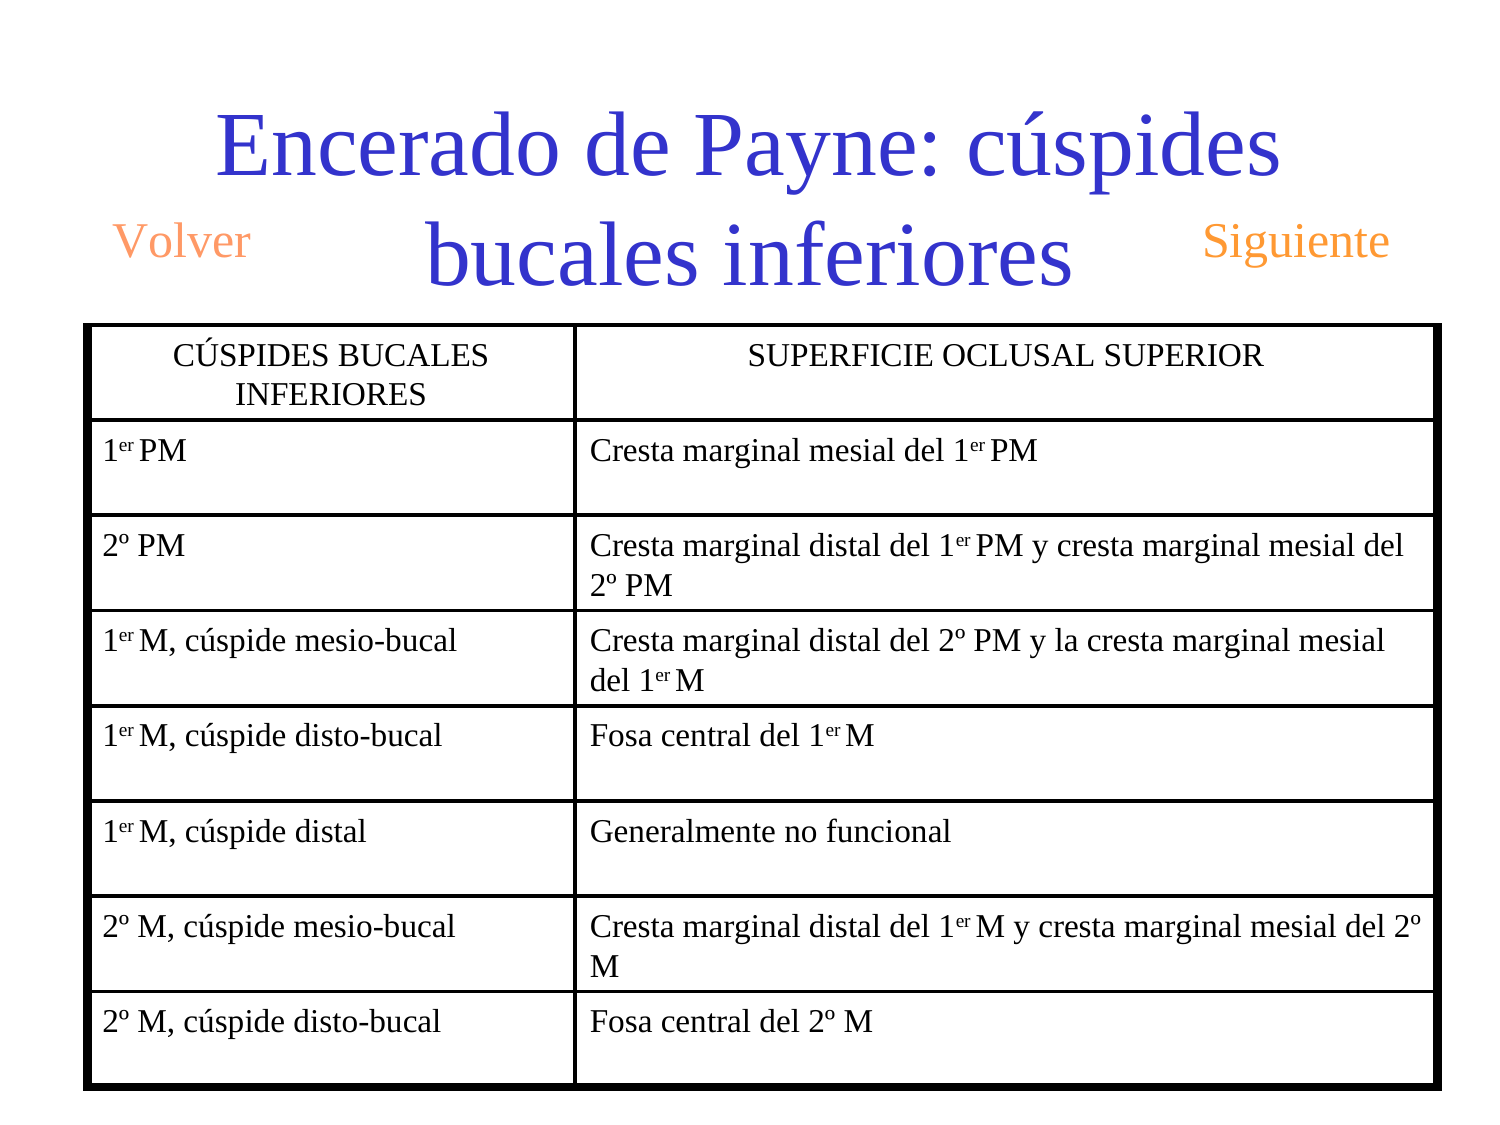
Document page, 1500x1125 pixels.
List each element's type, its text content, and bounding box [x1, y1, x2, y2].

table_cell 2º M, cúspide mesio-bucal [92, 898, 573, 990]
table_cell 1er M, cúspide distal [92, 803, 573, 894]
table_cell Cresta marginal distal del 2º PM y la cresta marginal mesial del 1er M [577, 612, 1433, 704]
text_box Volver [88, 199, 276, 276]
title Encerado de Payne: cúspides bucales inferiores [112, 76, 1388, 312]
table_cell Cresta marginal distal del 1er PM y cresta marginal mesial del 2º PM [577, 517, 1433, 609]
table_cell 2º PM [92, 517, 573, 609]
table_header SUPERFICIE OCLUSAL SUPERIOR [577, 327, 1433, 418]
table_cell 1er PM [92, 422, 573, 513]
table_cell Cresta marginal mesial del 1er PM [577, 422, 1433, 513]
table_cell Fosa central del 1er M [577, 708, 1433, 799]
table_cell 1er M, cúspide mesio-bucal [92, 612, 573, 704]
table_cell Cresta marginal distal del 1er M y cresta marginal mesial del 2º M [577, 898, 1433, 990]
table_cell 2º M, cúspide disto-bucal [92, 993, 573, 1083]
table_header CÚSPIDES BUCALES INFERIORES [92, 327, 573, 418]
table_cell 1er M, cúspide disto-bucal [92, 708, 573, 799]
table_cell Generalmente no funcional [577, 803, 1433, 894]
text_box Siguiente [1187, 199, 1407, 276]
table_cell Fosa central del 2º M [577, 993, 1433, 1083]
